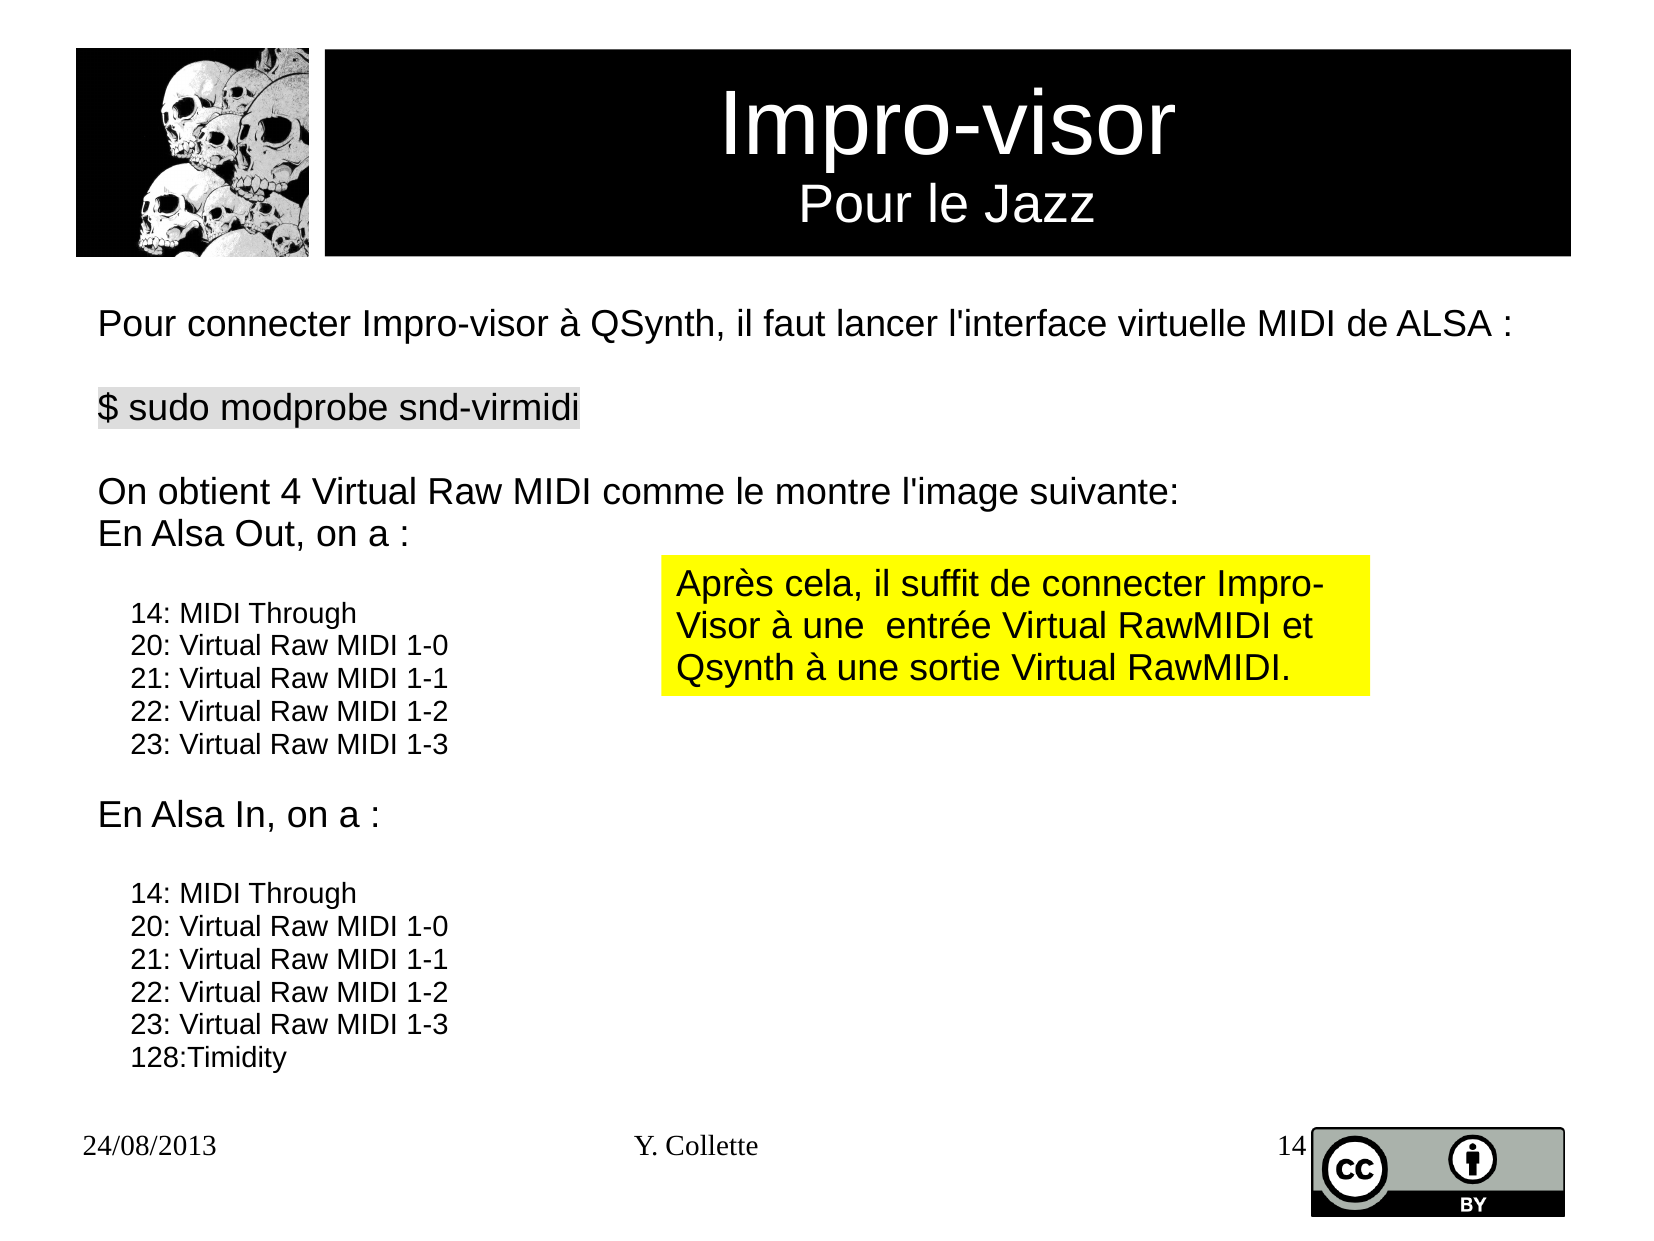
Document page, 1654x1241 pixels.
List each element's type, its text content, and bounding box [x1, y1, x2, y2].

picture [76, 48, 309, 257]
text_box Après cela, il suffit de connecter Impro-Visor à une entrée Virtual RawMIDI et Qsynth à une sortie Virtual RawMIDI. [661, 555, 1371, 696]
picture [1311, 1127, 1565, 1217]
text_box Pour connecter Impro-visor à QSynth, il faut lancer l'interface virtuelle MIDI de ALSA : $ sudo modprobe snd-virmidi On obtient 4 Virtual Raw MIDI comme le montre l'image suivante: En Alsa Out, on a : 14: MIDI Through 20: Virtual Raw MIDI 1-0 21: Virtual Raw MIDI 1-1 22: Virtual Raw MIDI 1-2 23: Virtual Raw MIDI 1-3 En Alsa In, on a : 14: MIDI Through 20: Virtual Raw MIDI 1-0 21: Virtual Raw MIDI 1-1 22: Virtual Raw MIDI 1-2 23: Virtual Raw MIDI 1-3 128:Timidity [82, 295, 1571, 1082]
title Impro-visor Pour le Jazz [324, 49, 1571, 257]
